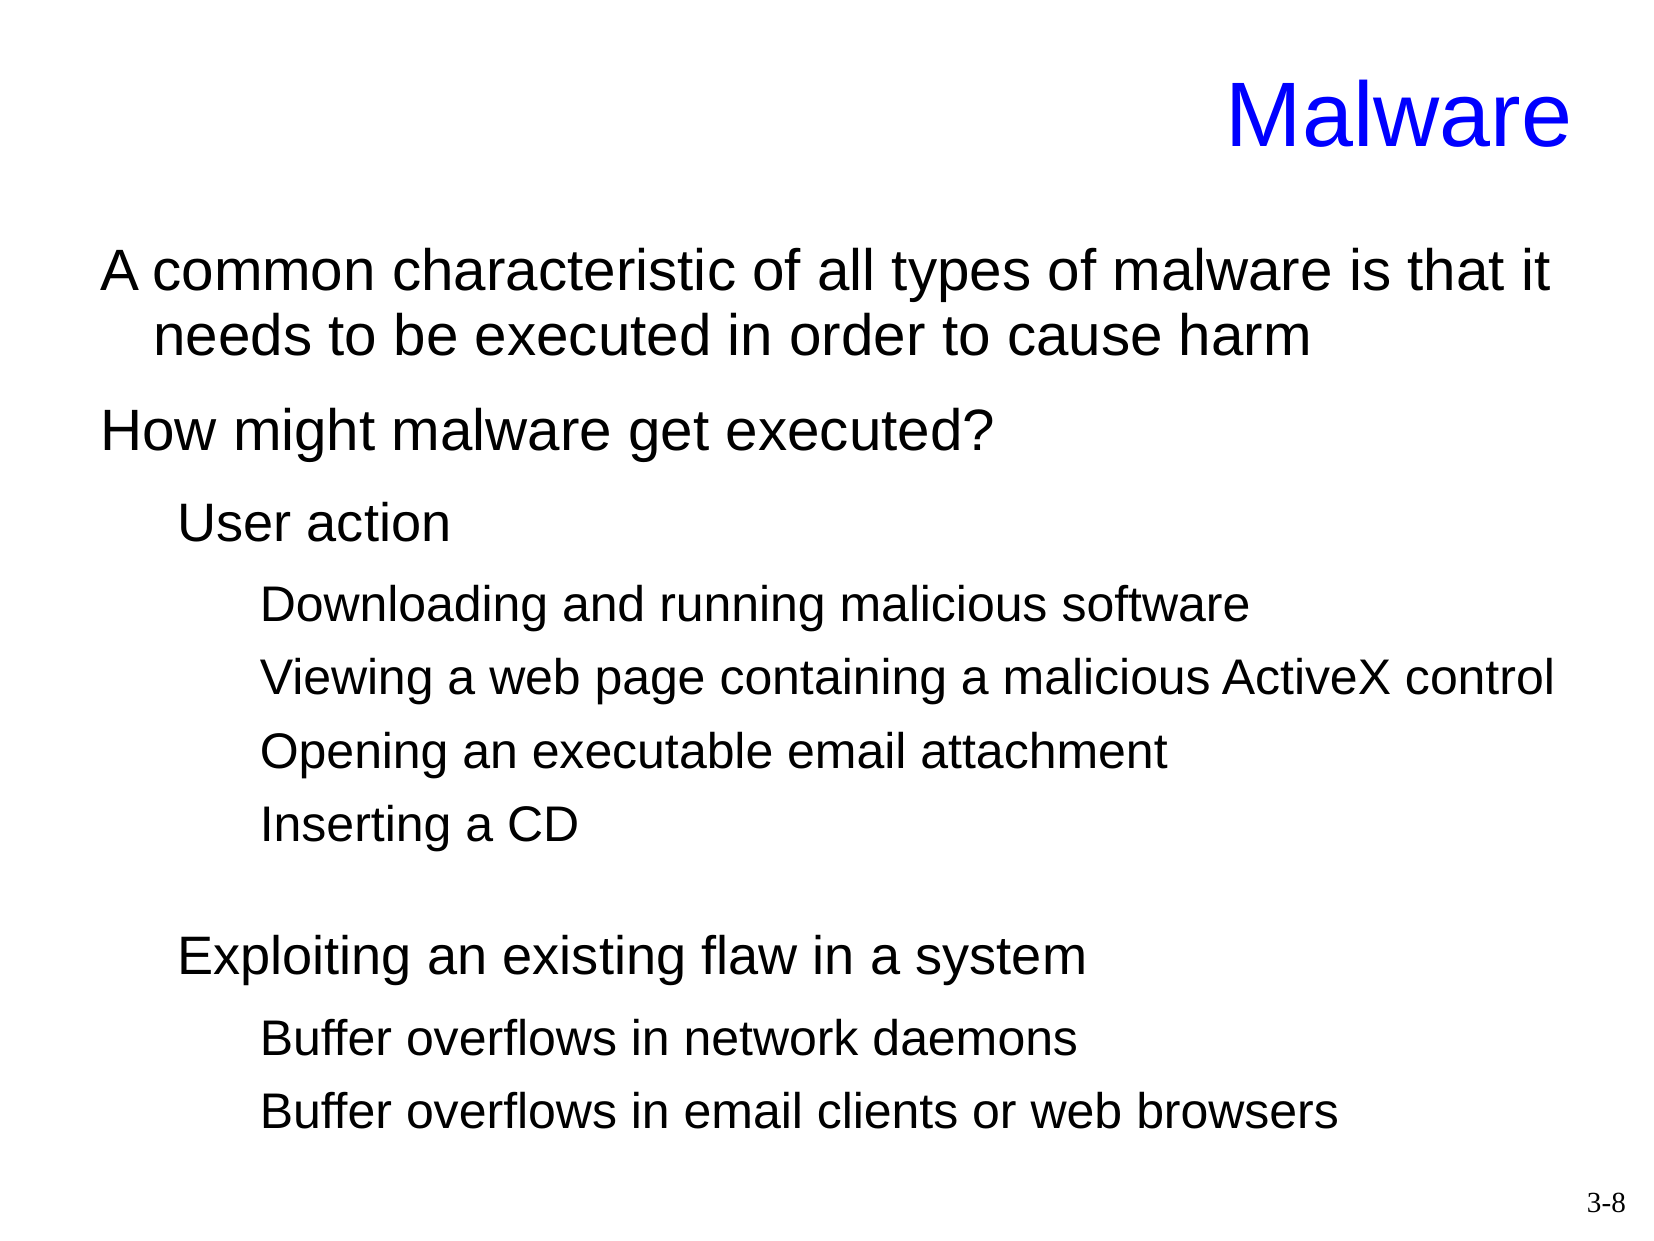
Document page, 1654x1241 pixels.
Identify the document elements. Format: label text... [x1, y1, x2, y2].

title Malware [84, 18, 1573, 211]
list A common characteristic of all types of malware is that it needs to be executed in order to cause harm How might malware get executed? User action Downloading and running malicious software Viewing a web page containing a malicious ActiveX control Opening an executable email attachment Inserting a CD Exploiting an existing flaw in a system Buffer overflows in network daemons Buffer overflows in email clients or web browsers [82, 237, 1571, 1156]
